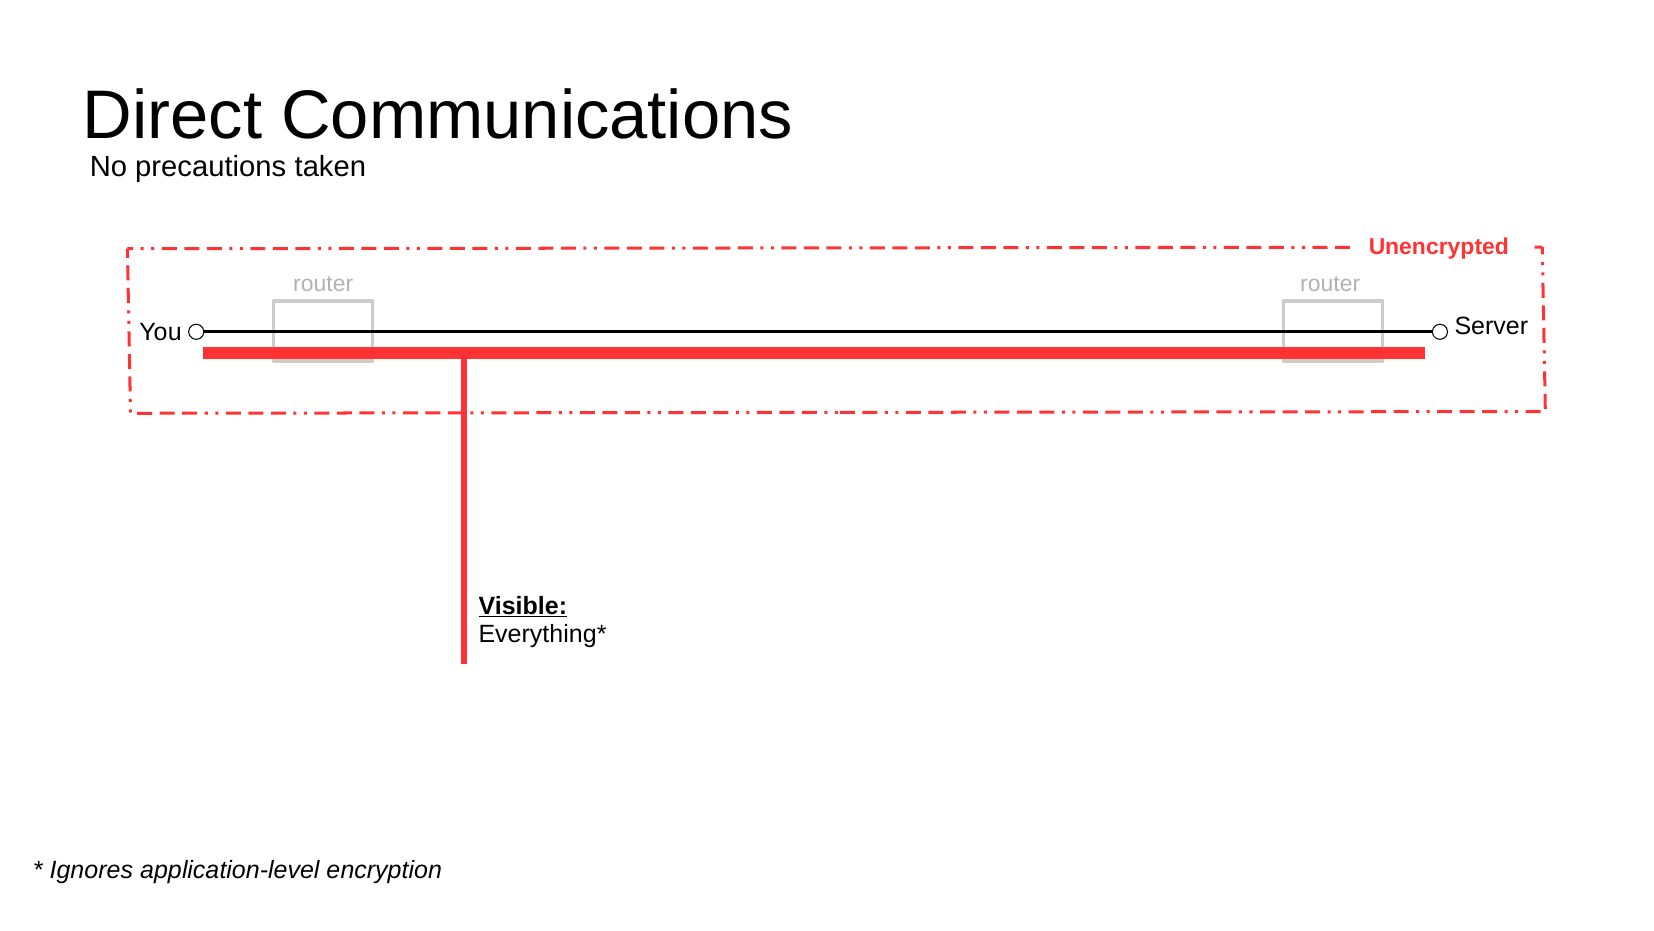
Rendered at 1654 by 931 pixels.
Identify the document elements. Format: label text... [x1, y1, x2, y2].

text_box [214, 333, 1546, 413]
text_box Visible: Everything* [463, 584, 960, 683]
text_box [127, 247, 1544, 330]
text_box Unencrypted [1350, 226, 1528, 268]
text_box Server [1438, 303, 1544, 347]
text_box No precautions taken [75, 142, 916, 223]
text_box [129, 354, 461, 414]
text_box * Ignores application-level encryption [18, 848, 514, 903]
text_box You [108, 310, 214, 354]
text_box [1434, 326, 1438, 338]
title Direct Communications [82, 37, 1571, 193]
text_box You [190, 325, 203, 338]
